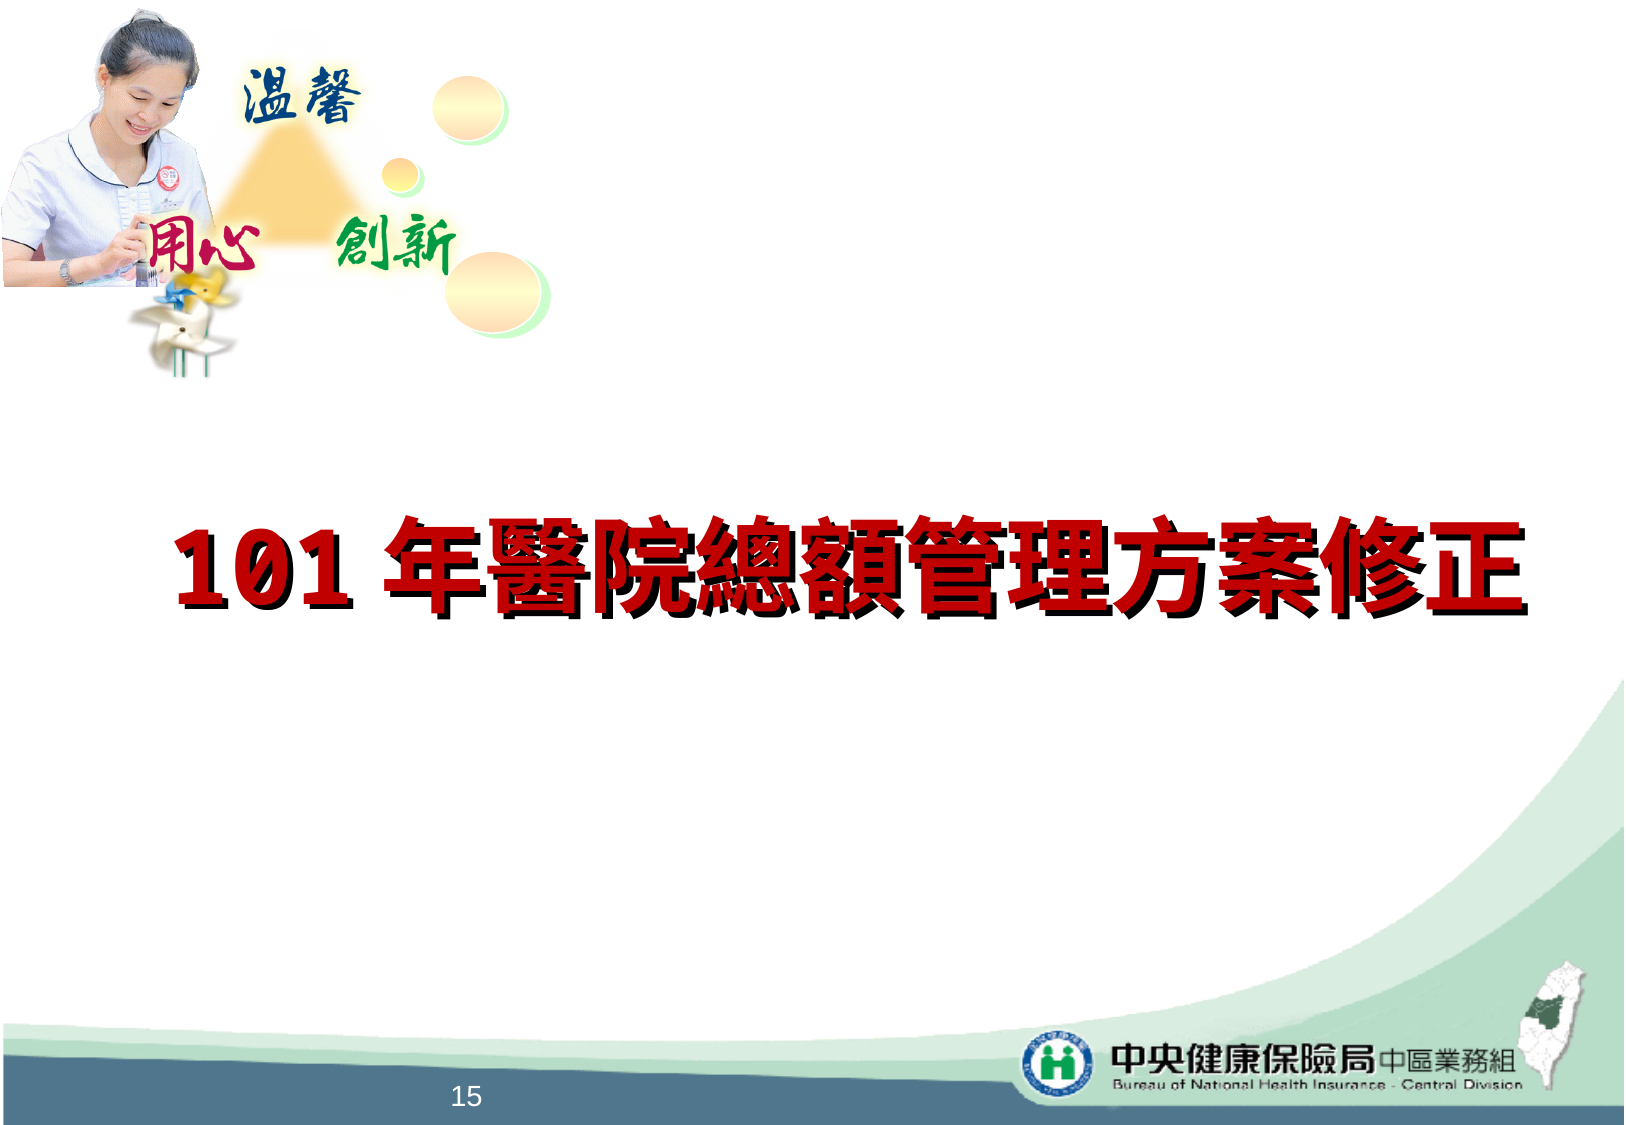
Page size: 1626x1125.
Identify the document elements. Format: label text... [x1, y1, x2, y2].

text_box [435, 1065, 815, 1125]
title 101年醫院總額管理方案修正 [132, 351, 1563, 774]
